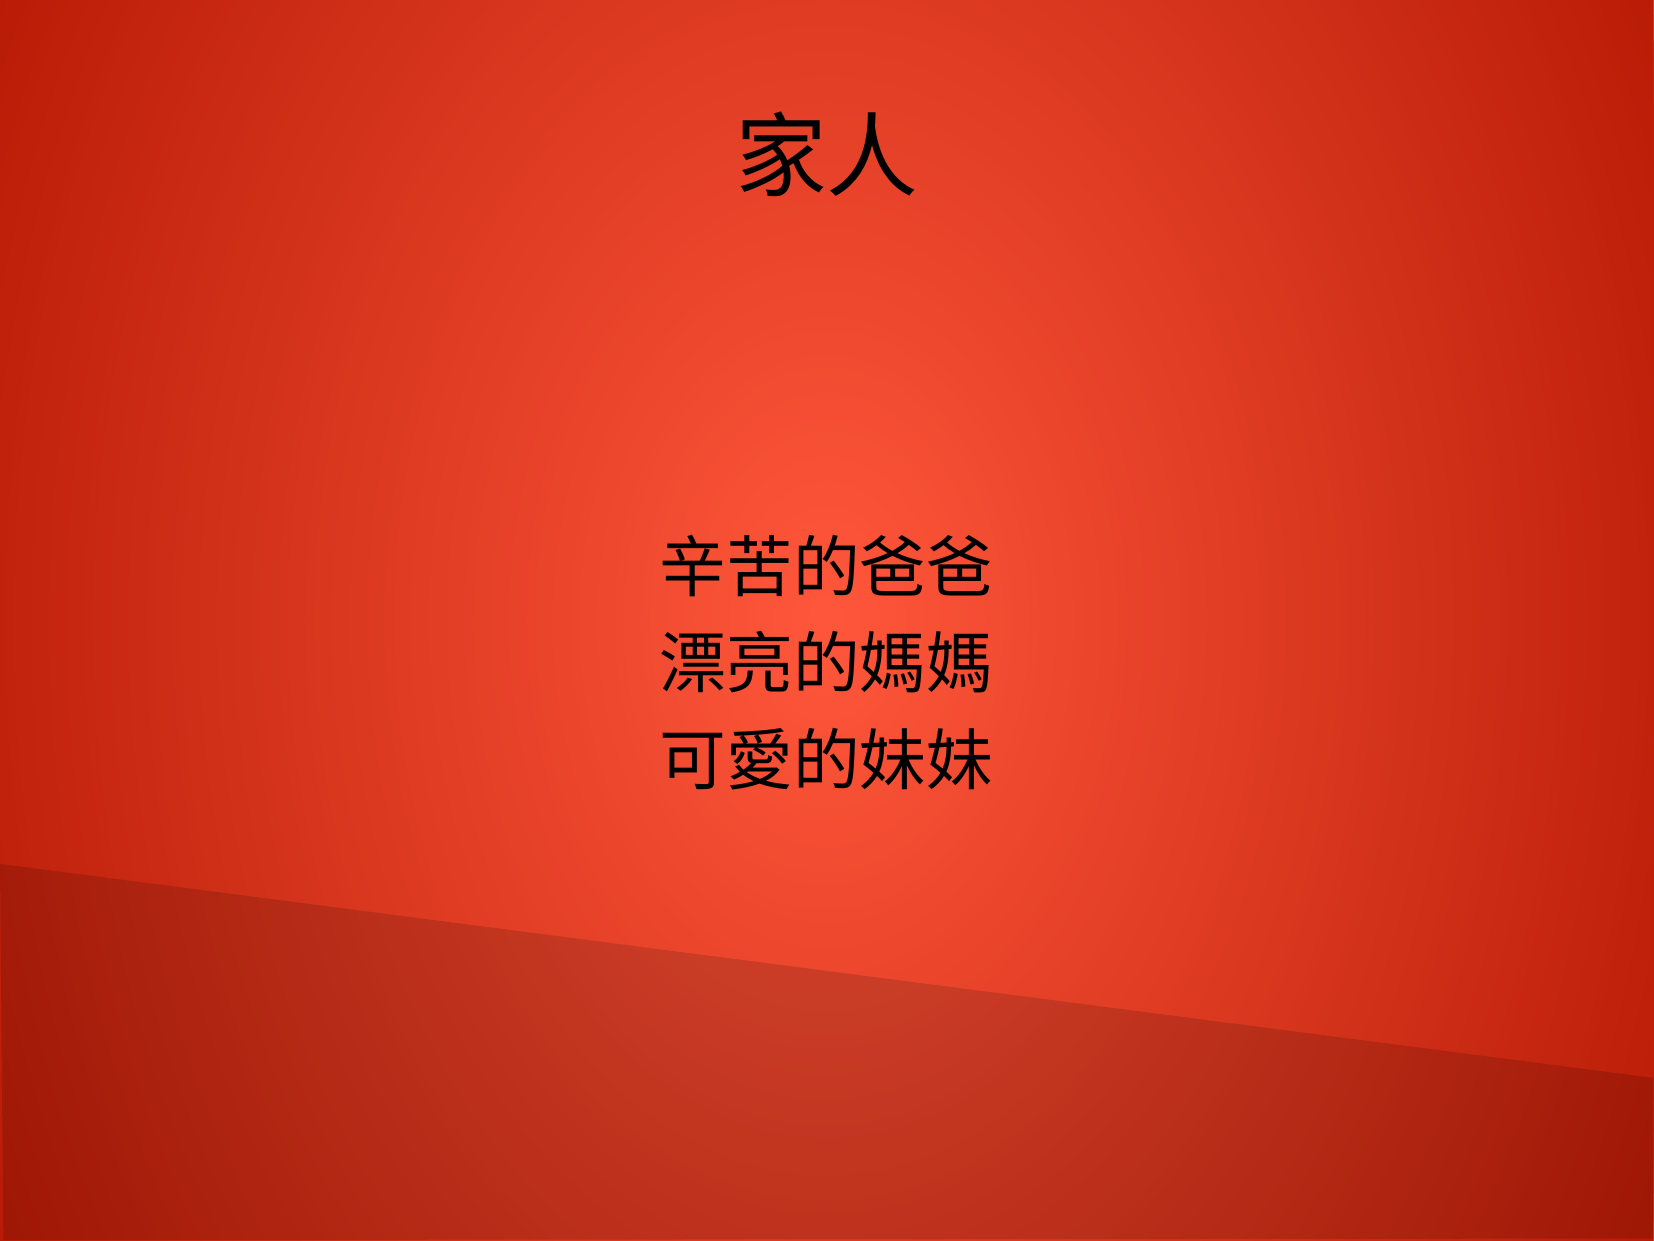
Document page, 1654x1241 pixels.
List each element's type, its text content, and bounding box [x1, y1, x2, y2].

subtitle 辛苦的爸爸 漂亮的媽媽 可愛的妹妹 [82, 299, 1571, 1019]
title 家人 [82, 47, 1571, 252]
